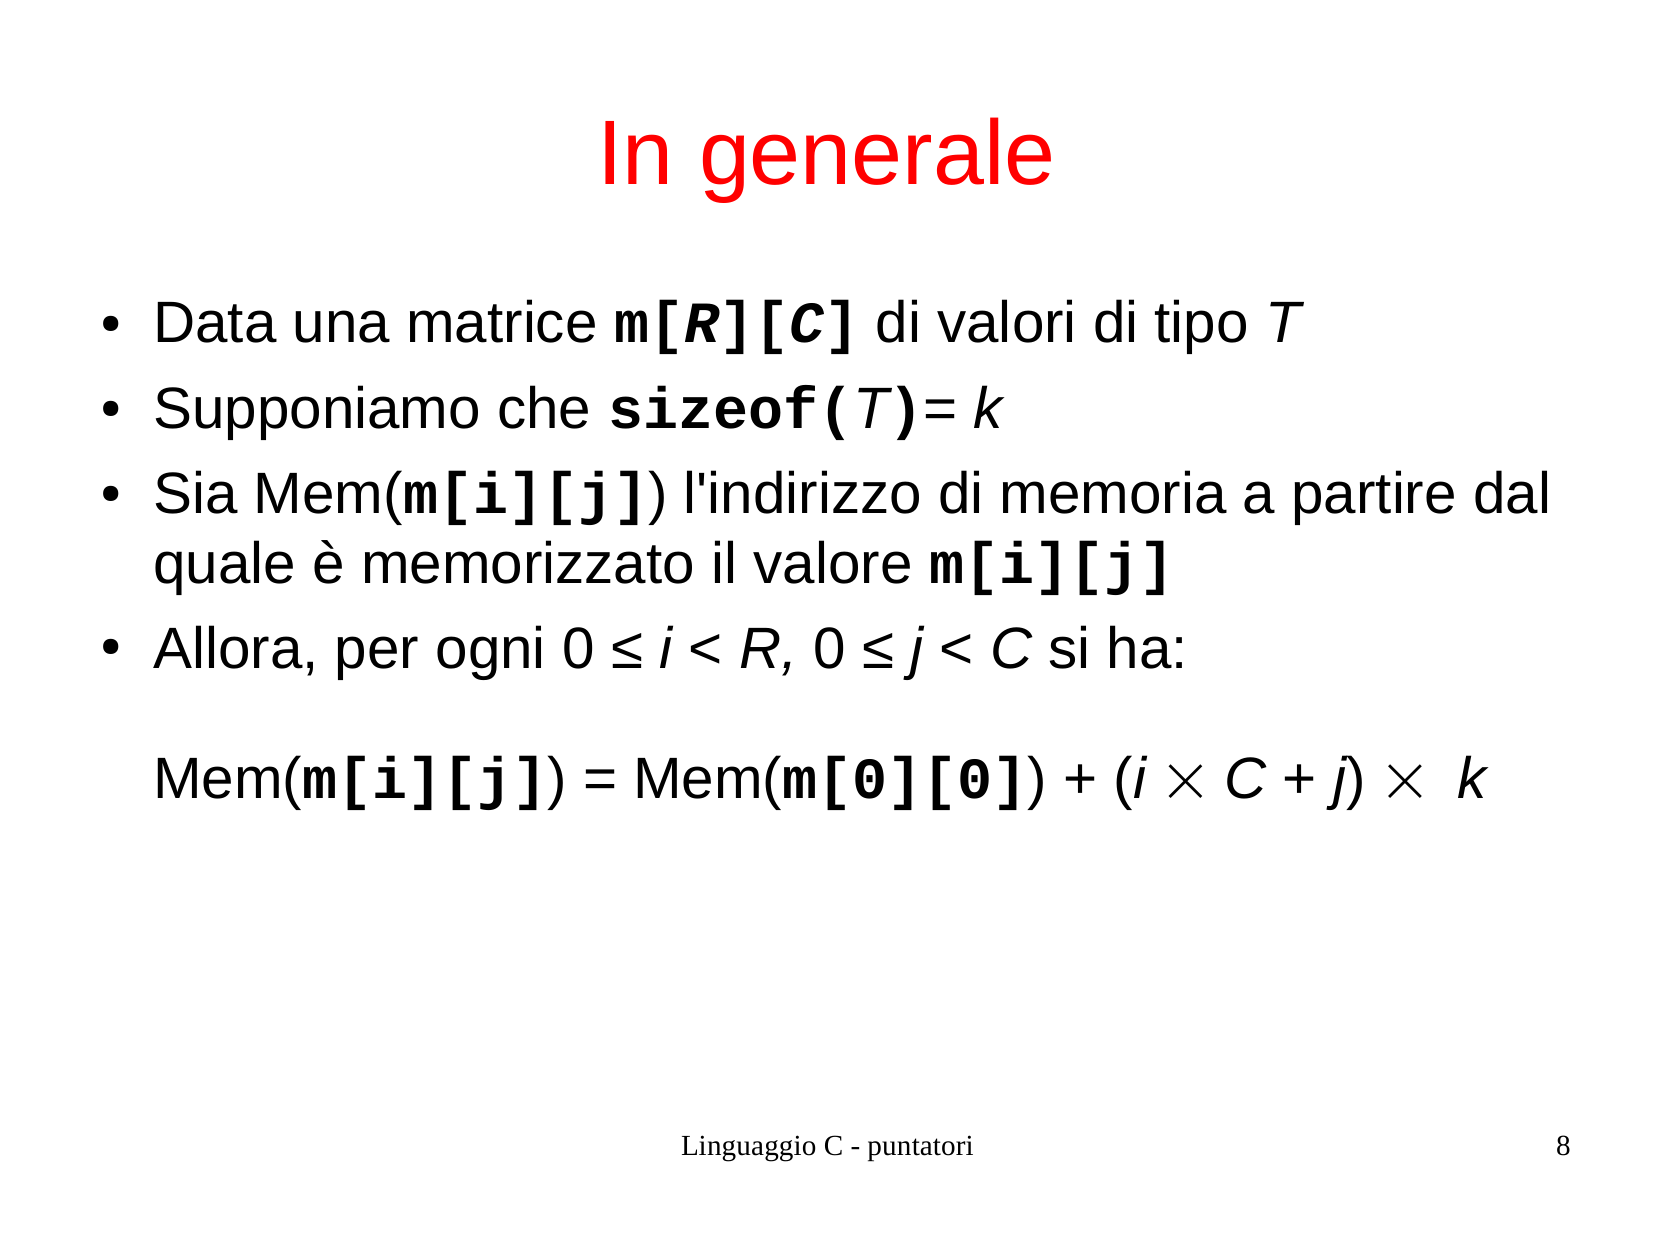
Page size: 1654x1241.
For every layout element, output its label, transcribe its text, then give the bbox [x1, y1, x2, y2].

list Data una matrice m[R][C] di valori di tipo T Supponiamo che sizeof(T)= k Sia Mem(m[i][j]) l'indirizzo di memoria a partire dal quale è memorizzato il valore m[i][j] Allora, per ogni 0 ≤ i < R, 0 ≤ j < C si ha: Mem(m[i][j]) = Mem(m[0][0]) + (i ´ C + j) ´ k [82, 290, 1571, 1109]
title In generale [82, 49, 1571, 257]
